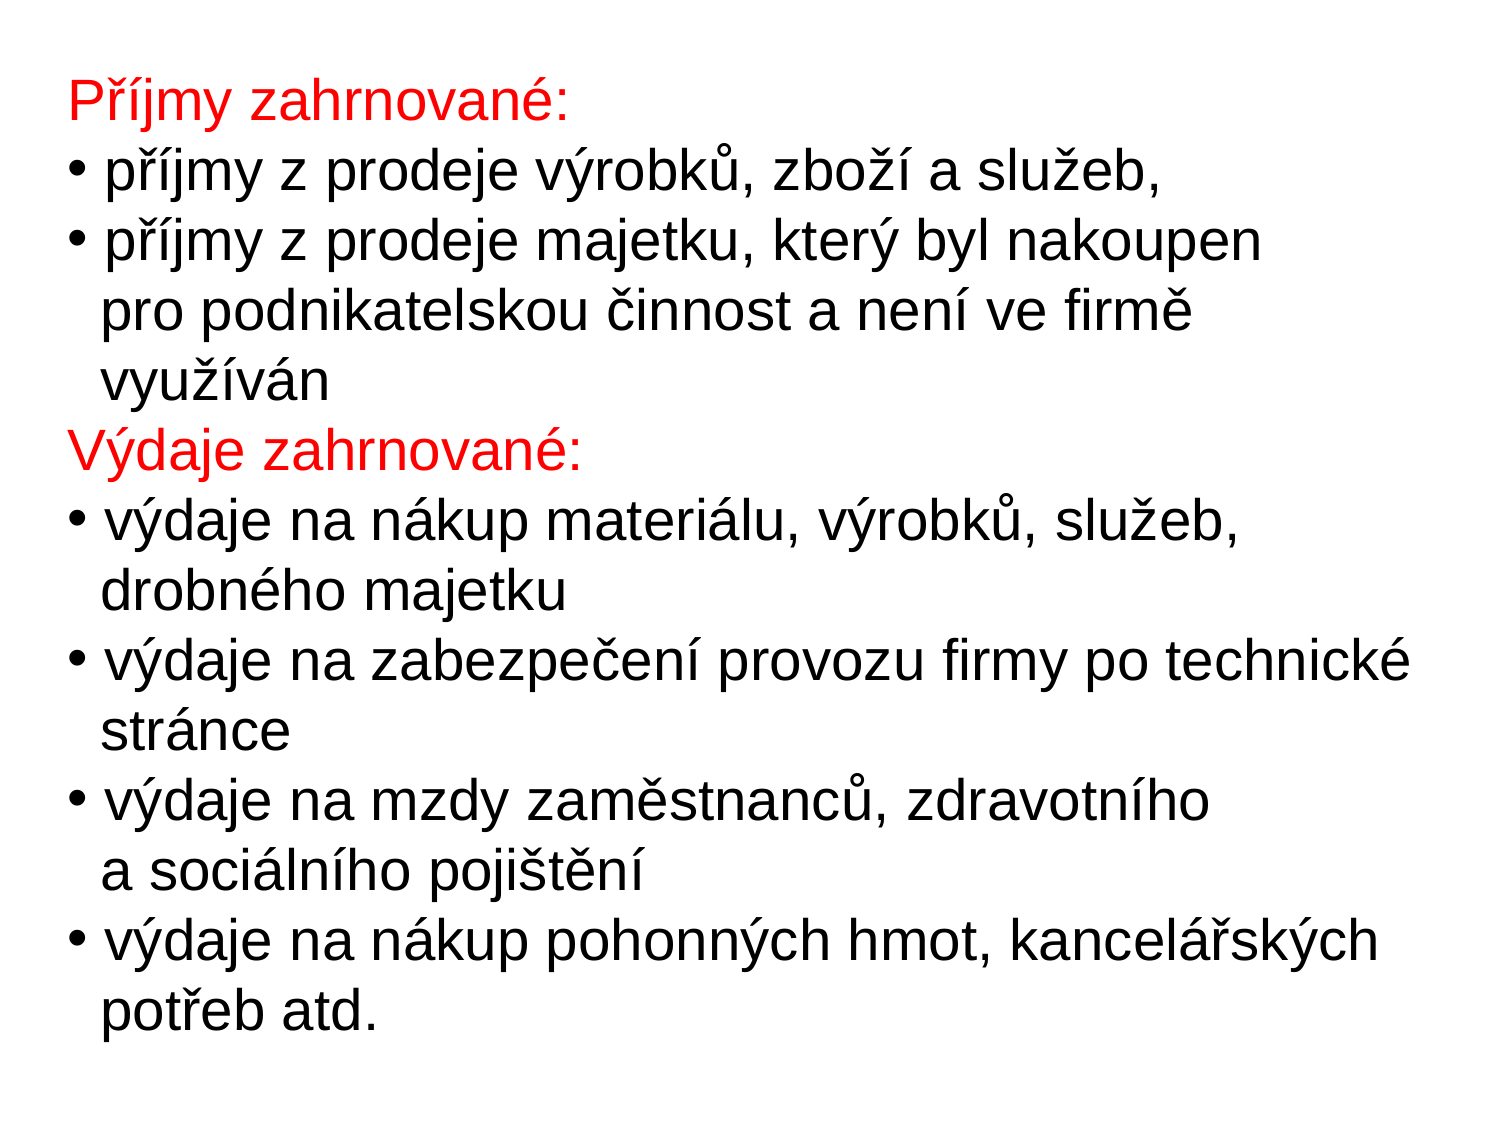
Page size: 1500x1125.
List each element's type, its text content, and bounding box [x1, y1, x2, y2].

text_box Příjmy zahrnované: příjmy z prodeje výrobků, zboží a služeb, příjmy z prodeje majetku, který byl nakoupen pro podnikatelskou činnost a není ve firmě využíván Výdaje zahrnované: výdaje na nákup materiálu, výrobků, služeb, drobného majetku výdaje na zabezpečení provozu firmy po technické stránce výdaje na mzdy zaměstnanců, zdravotního a sociálního pojištění výdaje na nákup pohonných hmot, kancelářských potřeb atd. [53, 54, 1447, 1120]
